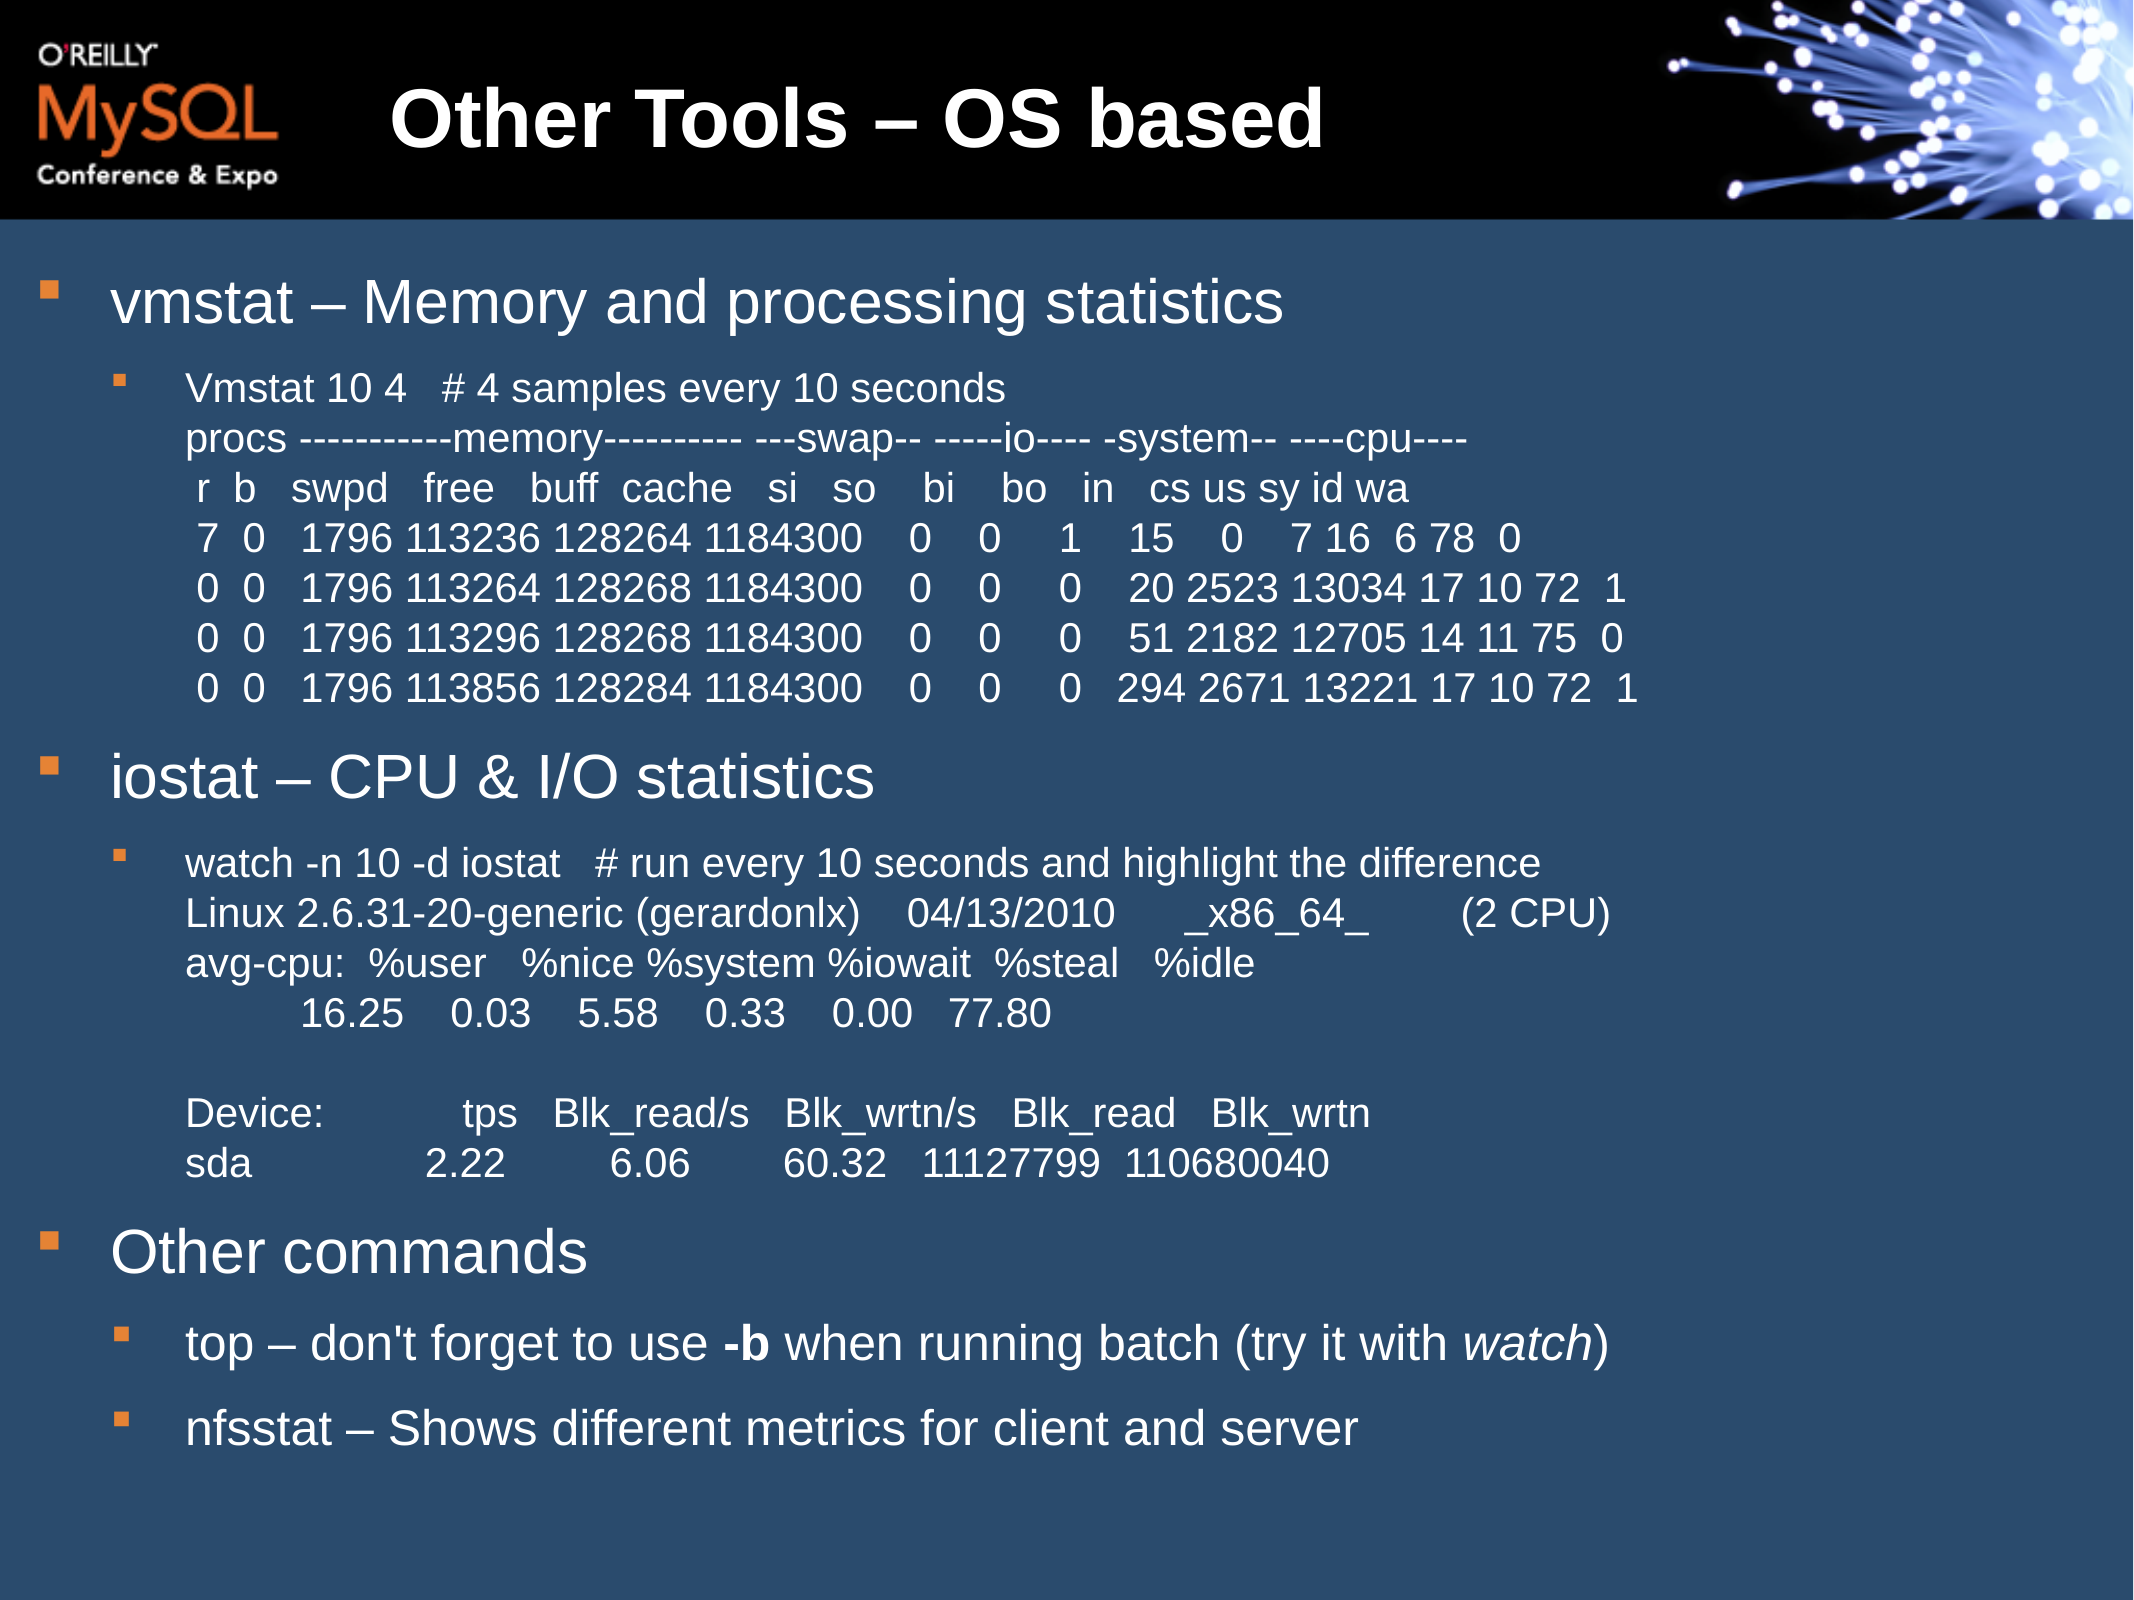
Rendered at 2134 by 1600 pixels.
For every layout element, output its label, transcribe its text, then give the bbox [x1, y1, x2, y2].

title Other Tools – OS based [381, 36, 2103, 193]
picture [0, 0, 2134, 1600]
list vmstat – Memory and processing statistics Vmstat 10 4 # 4 samples every 10 seconds procs -----------memory---------- ---swap-- -----io---- -system-- ----cpu---- r b swpd free buff cache si so bi bo in cs us sy id wa 7 0 1796 113236 128264 1184300 0 0 1 15 0 7 16 6 78 0 0 0 1796 113264 128268 1184300 0 0 0 20 2523 13034 17 10 72 1 0 0 1796 113296 128268 1184300 0 0 0 51 2182 12705 14 11 75 0 0 0 1796 113856 128284 1184300 0 0 0 294 2671 13221 17 10 72 1 iostat – CPU & I/O statistics watch -n 10 -d iostat # run every 10 seconds and highlight the difference Linux 2.6.31-20-generic (gerardonlx) 04/13/2010 _x86_64_ (2 CPU) avg-cpu: %user %nice %system %iowait %steal %idle 16.25 0.03 5.58 0.33 0.00 77.80 Device: tps Blk_read/s Blk_wrtn/s Blk_read Blk_wrtn sda 2.22 6.06 60.32 11127799 110680040 Other commands top – don't forget to use -b when running batch (try it with watch) nfsstat – Shows different metrics for client and server [5, 252, 2109, 1465]
